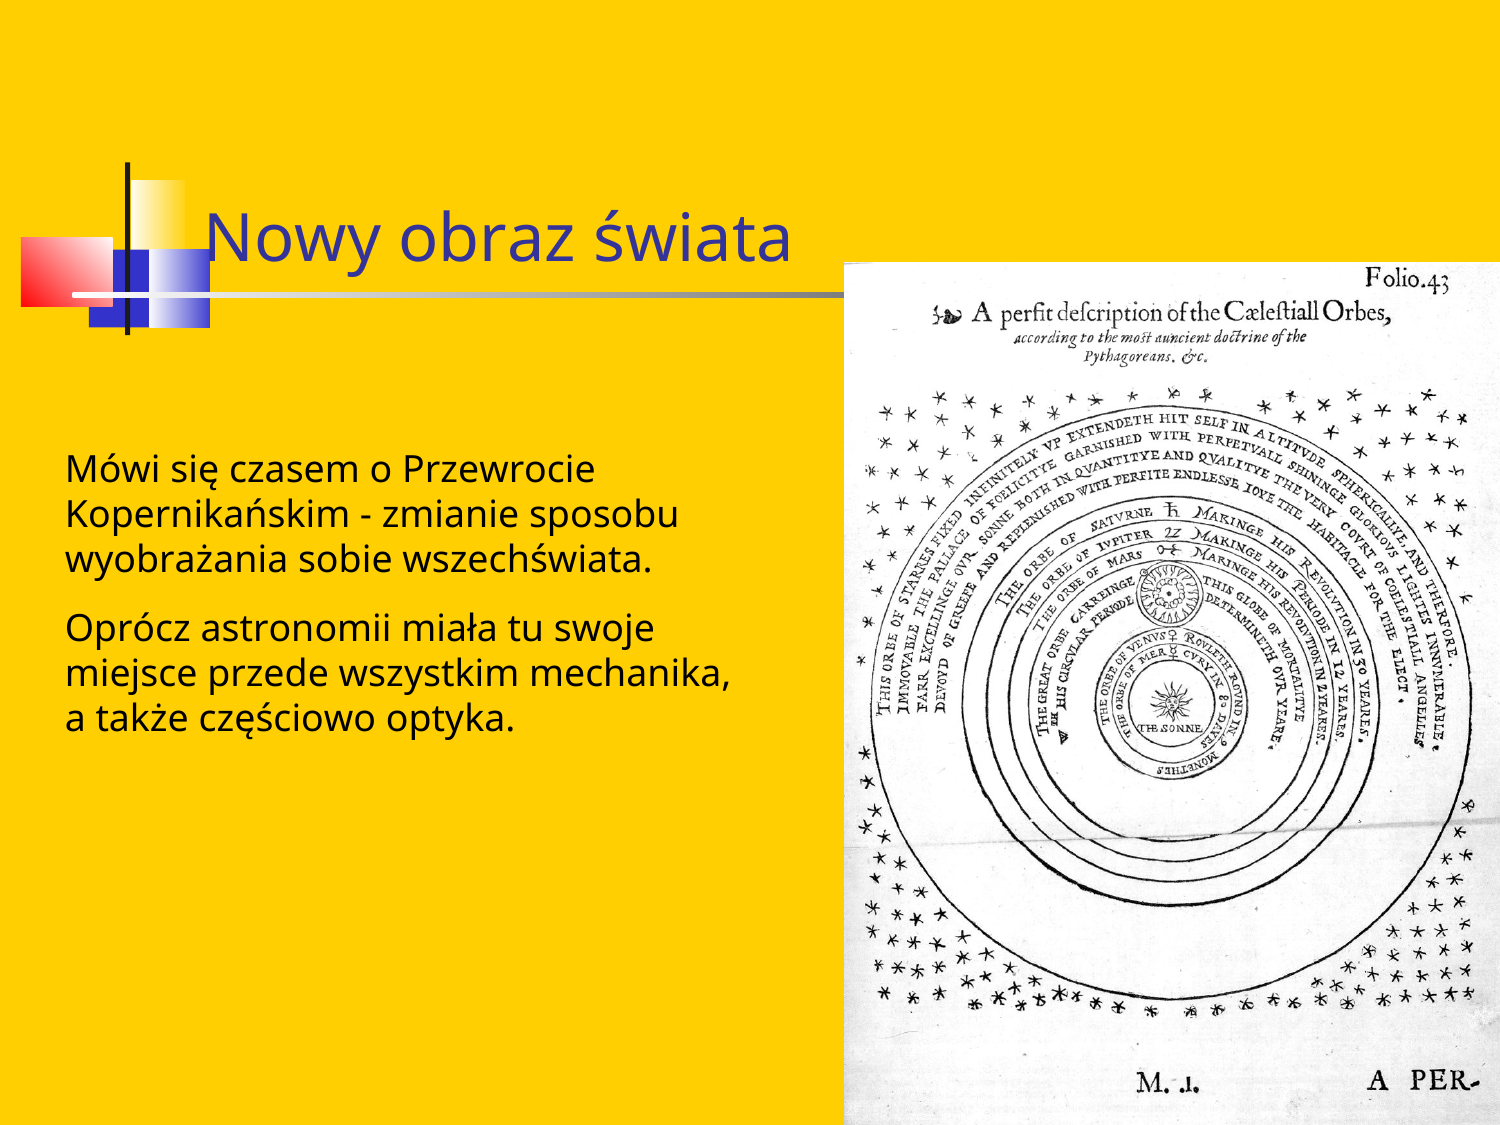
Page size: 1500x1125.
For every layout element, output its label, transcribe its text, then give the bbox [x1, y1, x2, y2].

title Nowy obraz świata [188, 101, 1468, 289]
text_box Mówi się czasem o Przewrocie Kopernikańskim - zmianie sposobu wyobrażania sobie wszechświata. Oprócz astronomii miała tu swoje miejsce przede wszystkim mechanika, a także częściowo optyka. [49, 437, 763, 815]
picture [844, 262, 1500, 1125]
